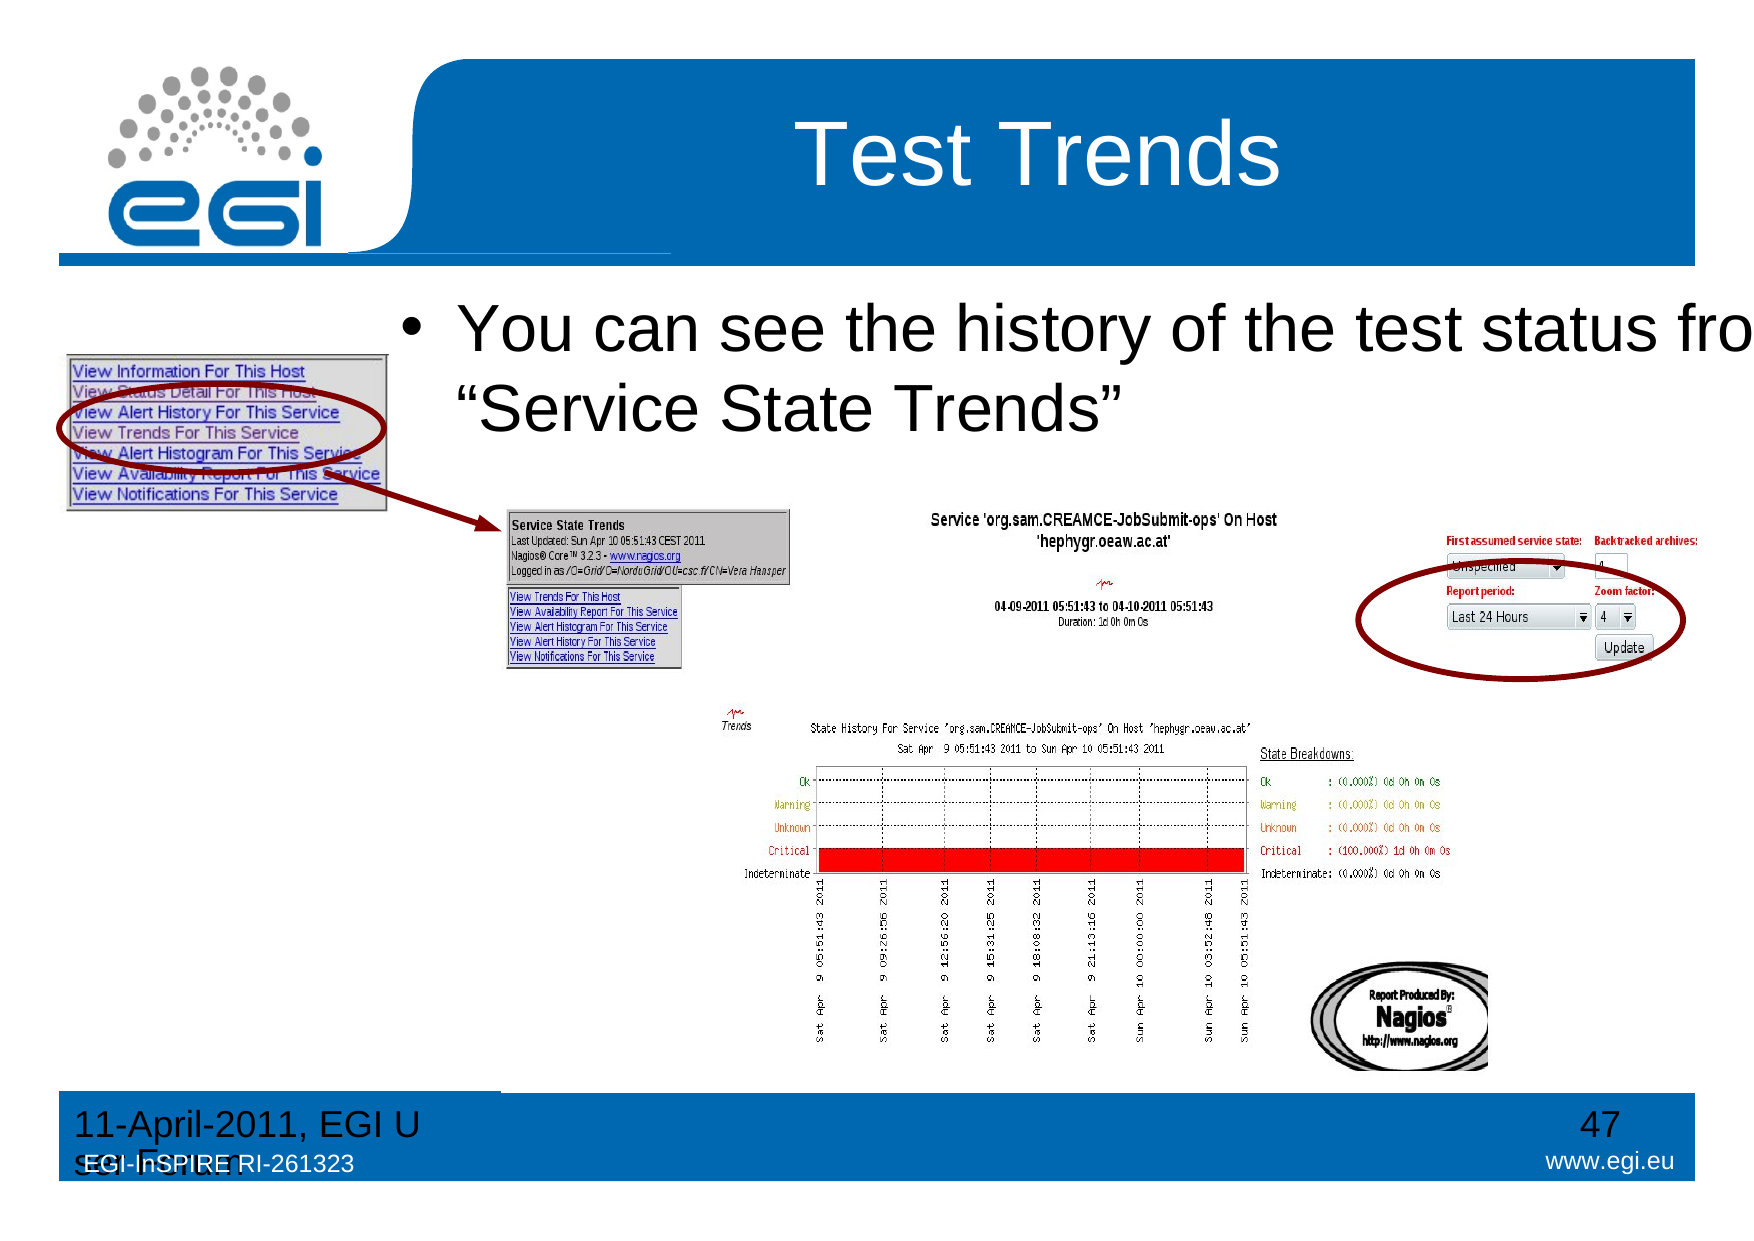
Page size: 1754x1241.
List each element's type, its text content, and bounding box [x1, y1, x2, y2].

picture [63, 387, 380, 469]
picture [501, 1019, 1697, 1093]
list You can see the history of the test status from “Service State Trends” [385, 277, 1754, 1019]
title Test Trends [439, 31, 1663, 267]
picture [59, 354, 389, 513]
picture [59, 59, 348, 253]
